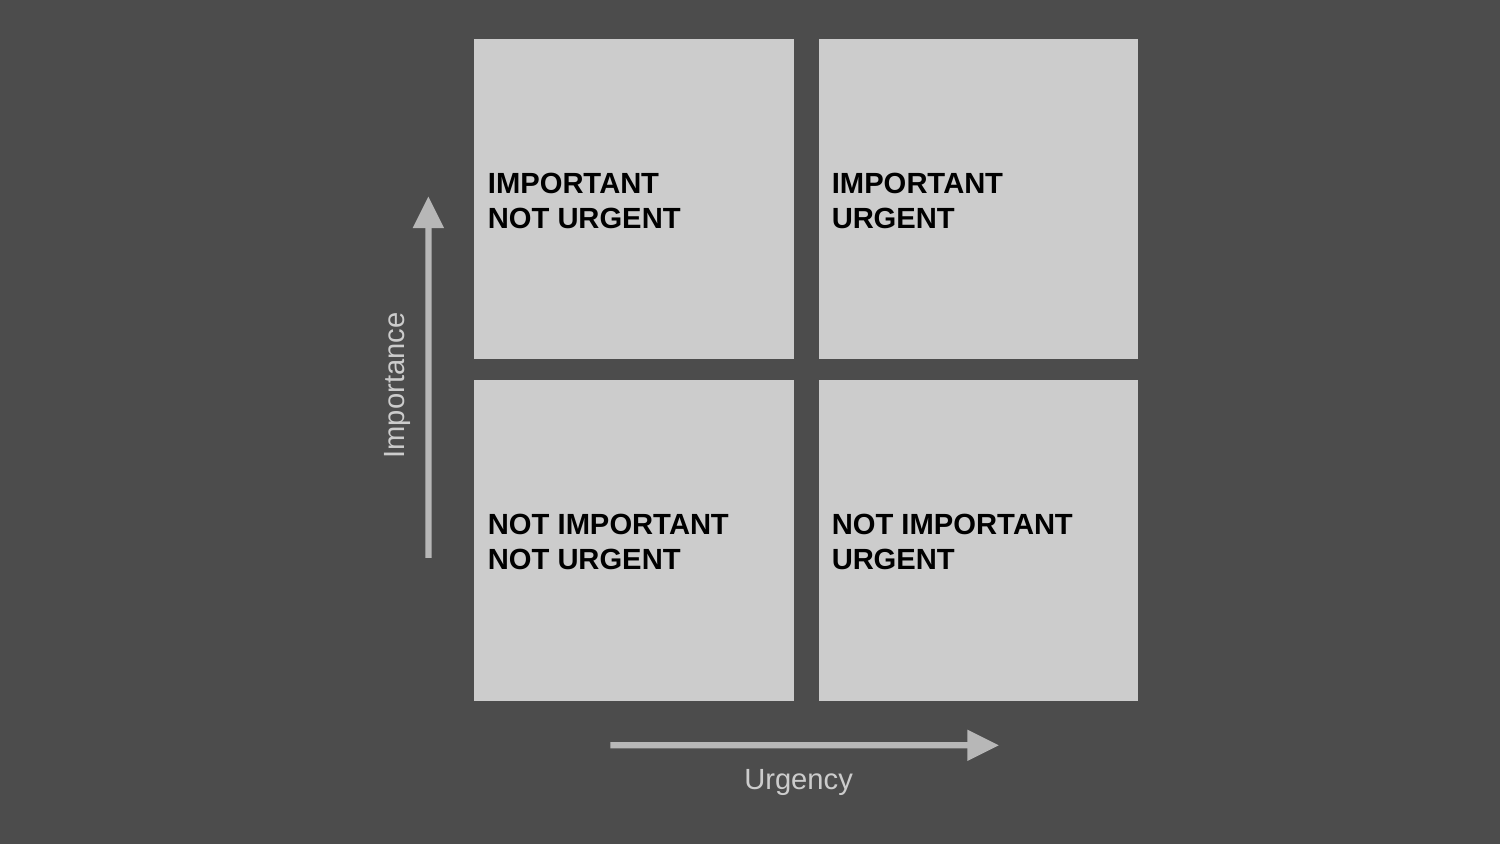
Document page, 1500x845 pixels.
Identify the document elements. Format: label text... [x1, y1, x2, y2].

text_box IMPORTANT URGENT [816, 37, 1140, 361]
text_box NOT IMPORTANT URGENT [816, 378, 1140, 703]
text_box Importance [359, 281, 422, 474]
text_box NOT IMPORTANT NOT URGENT [472, 378, 796, 703]
text_box Urgency [729, 745, 880, 807]
text_box IMPORTANT NOT URGENT [472, 37, 796, 361]
